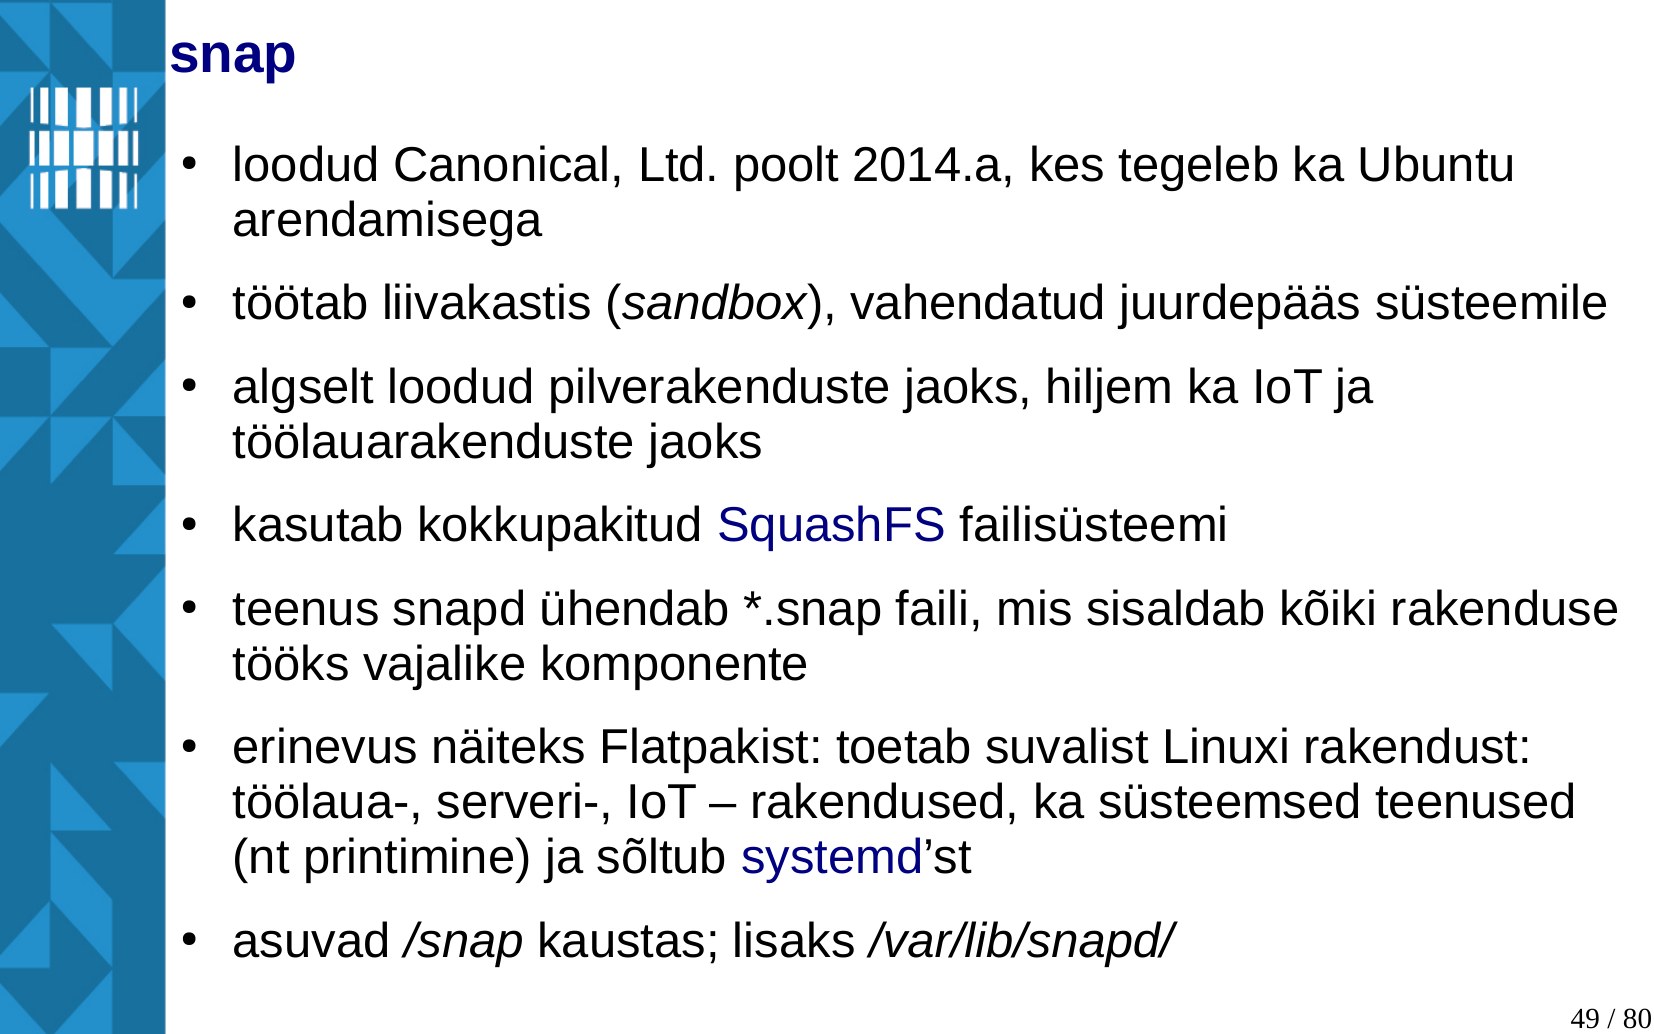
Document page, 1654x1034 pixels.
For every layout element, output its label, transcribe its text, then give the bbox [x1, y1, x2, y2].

list loodud Canonical, Ltd. poolt 2014.a, kes tegeleb ka Ubuntu arendamisega töötab liivakastis (sandbox), vahendatud juurdepääs süsteemile algselt loodud pilverakenduste jaoks, hiljem ka IoT ja töölauarakenduste jaoks kasutab kokkupakitud SquashFS failisüsteemi teenus snapd ühendab *.snap faili, mis sisaldab kõiki rakenduse tööks vajalike komponente erinevus näiteks Flatpakist: toetab suvalist Linuxi rakendust: töölaua-, serveri-, IoT – rakendused, ka süsteemsed teenused (nt printimine) ja sõltub systemd’st asuvad /snap kaustas; lisaks /var/lib/snapd/ [163, 137, 1625, 1004]
title snap [169, 11, 1571, 95]
